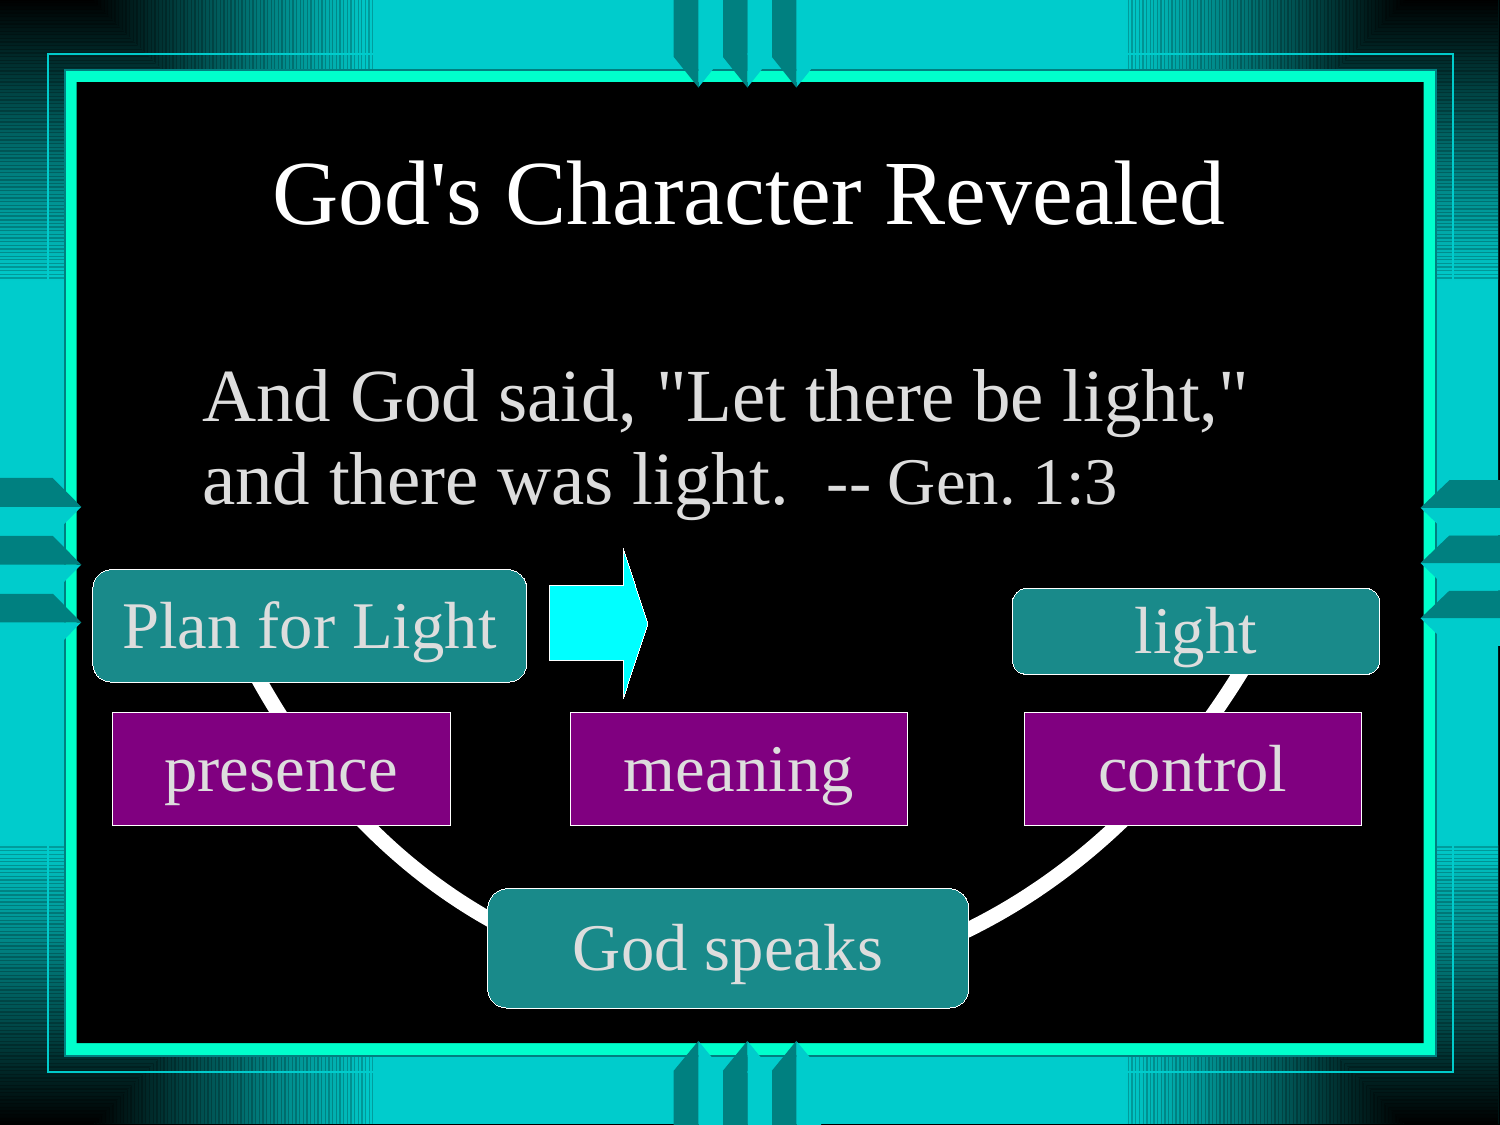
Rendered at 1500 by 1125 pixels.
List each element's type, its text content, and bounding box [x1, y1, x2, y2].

text_box presence [112, 712, 451, 826]
text_box control [1024, 712, 1362, 826]
text_box And God said, "Let there be light," and there was light. -- Gen. 1:3 [187, 347, 1313, 529]
text_box light [1012, 588, 1380, 675]
text_box [549, 548, 648, 699]
text_box God speaks [487, 888, 969, 1009]
text_box meaning [570, 712, 908, 826]
text_box Plan for Light [92, 569, 527, 683]
title God's Character Revealed [112, 99, 1388, 288]
